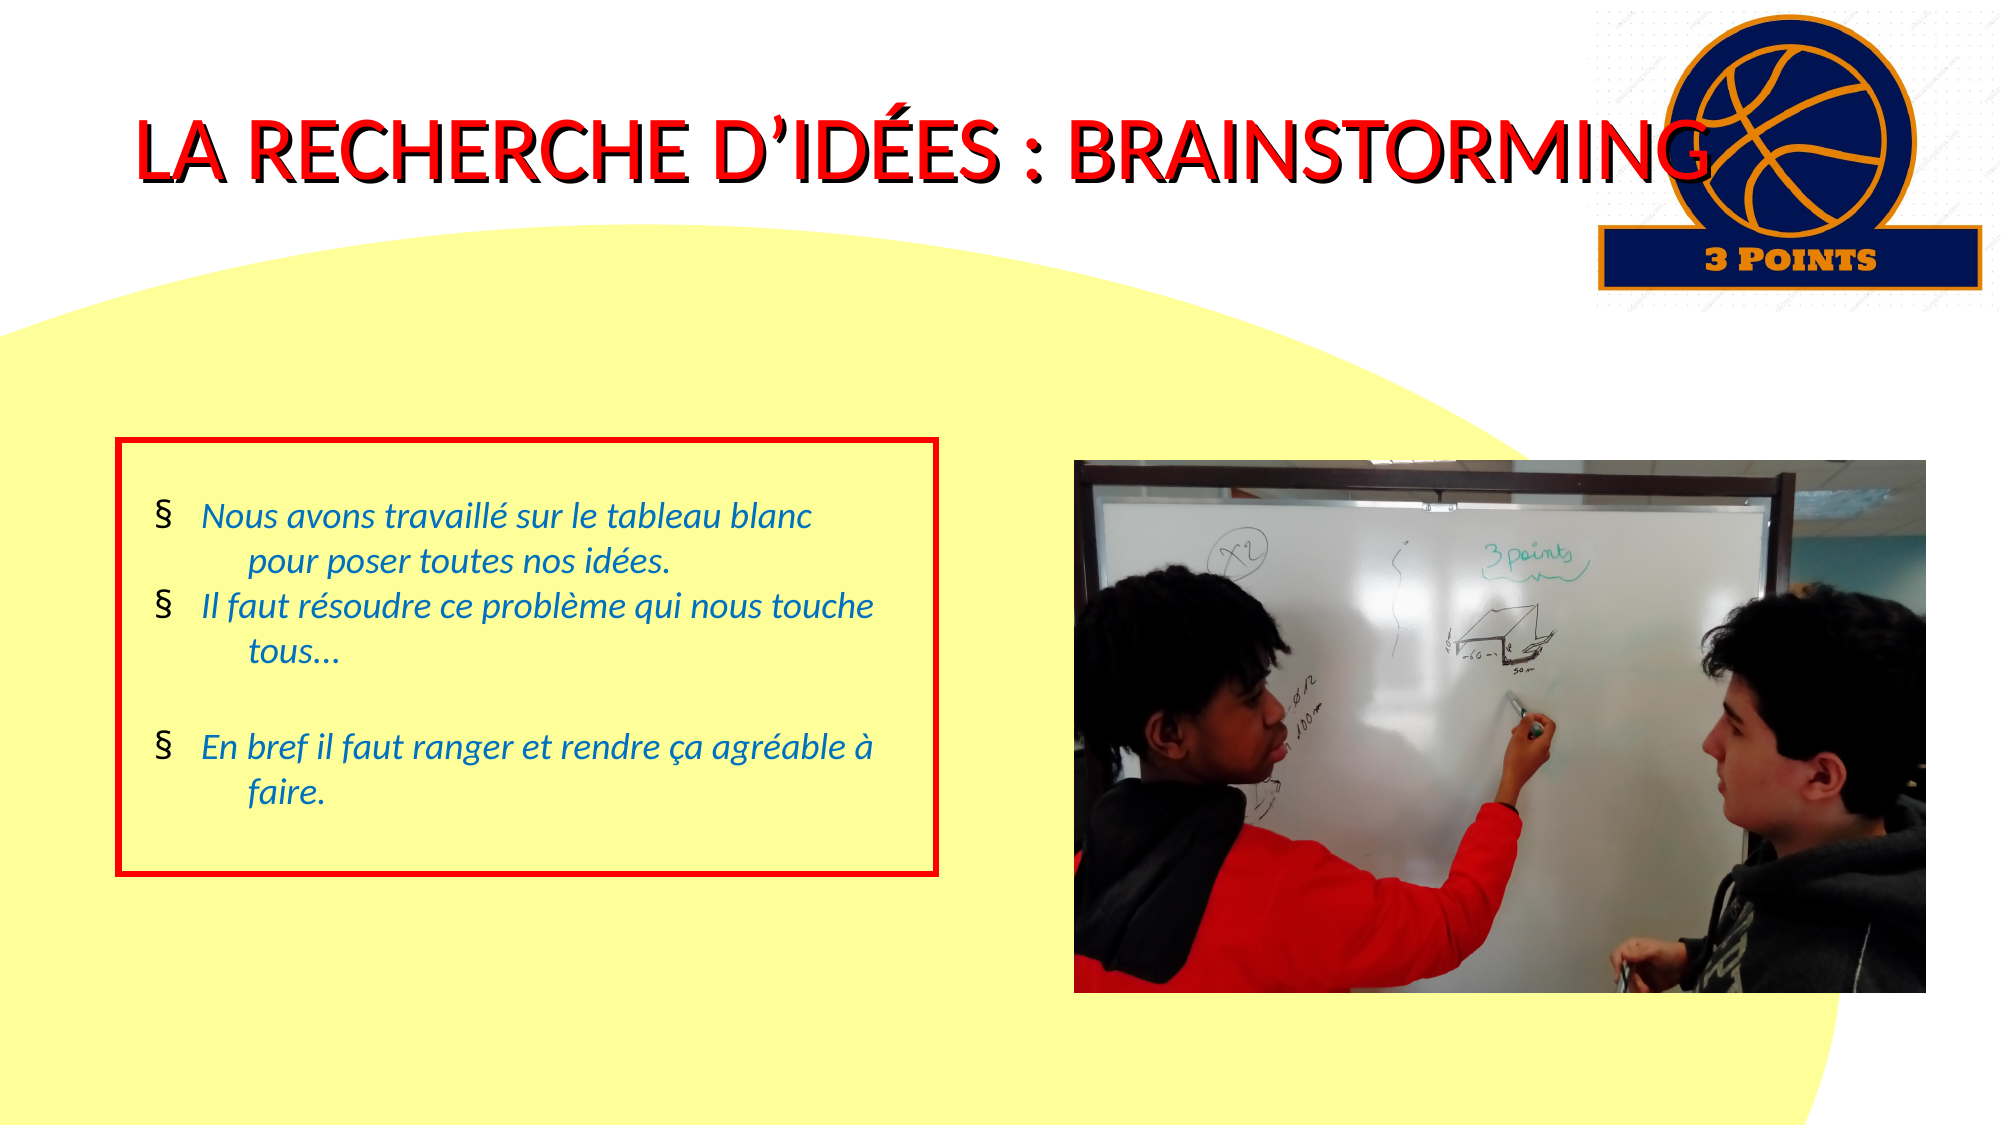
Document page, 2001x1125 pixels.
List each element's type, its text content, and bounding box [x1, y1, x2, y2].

picture [1588, 11, 2001, 312]
picture [1074, 460, 1926, 993]
text_box Nous avons travaillé sur le tableau blanc pour poser toutes nos idées. Il faut résoudre ce problème qui nous touche tous... En bref il faut ranger et rendre ça agréable à faire. [139, 484, 903, 820]
text_box LA RECHERCHE D’IDÉES : BRAINSTORMING [118, 80, 1746, 207]
